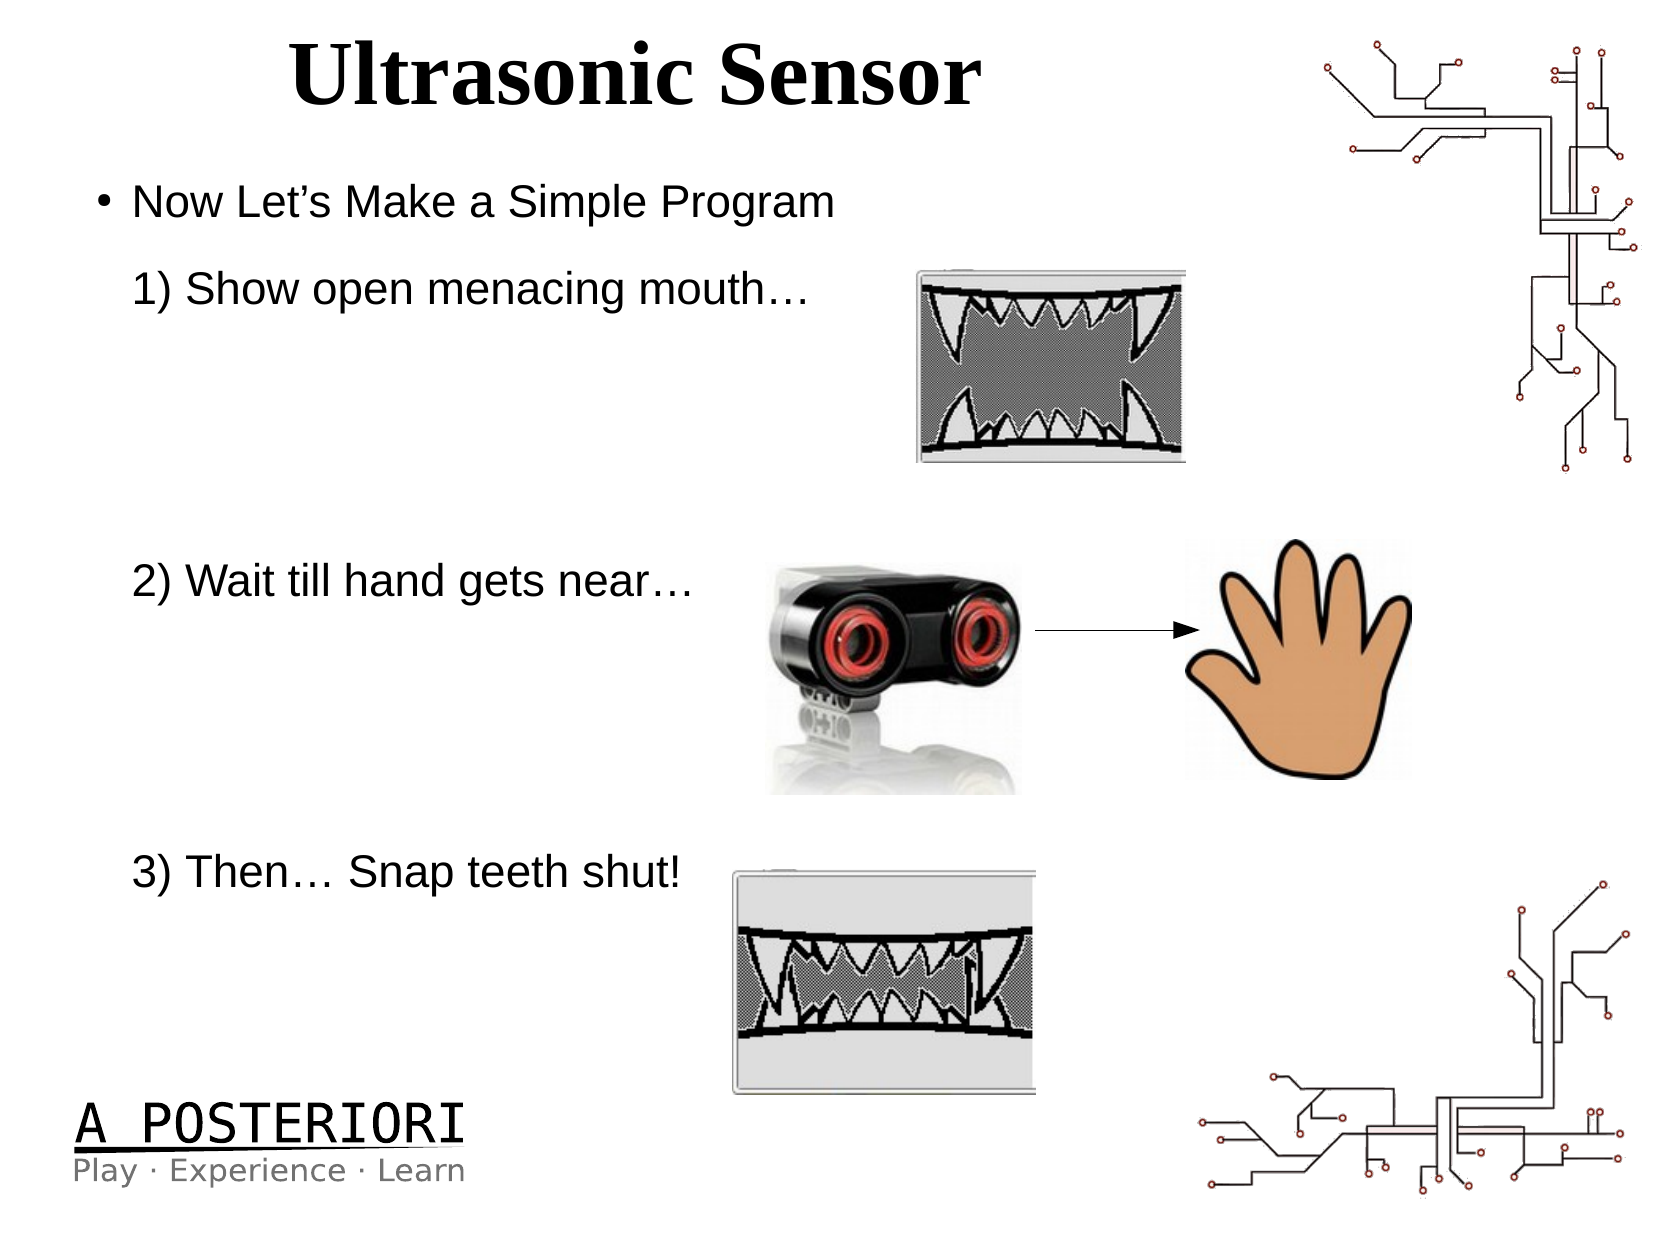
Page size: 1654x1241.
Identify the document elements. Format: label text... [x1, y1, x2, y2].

picture [1305, 35, 1643, 496]
picture [732, 869, 1036, 1096]
picture [765, 562, 1022, 796]
title Ultrasonic Sensor [11, 0, 1261, 147]
picture [1185, 539, 1412, 781]
picture [1175, 862, 1636, 1201]
text_box Now Let’s Make a Simple Program Show open menacing mouth… Wait till hand gets near… Then… Snap teeth shut! [81, 168, 1231, 982]
picture [915, 269, 1186, 463]
picture [73, 1101, 466, 1189]
